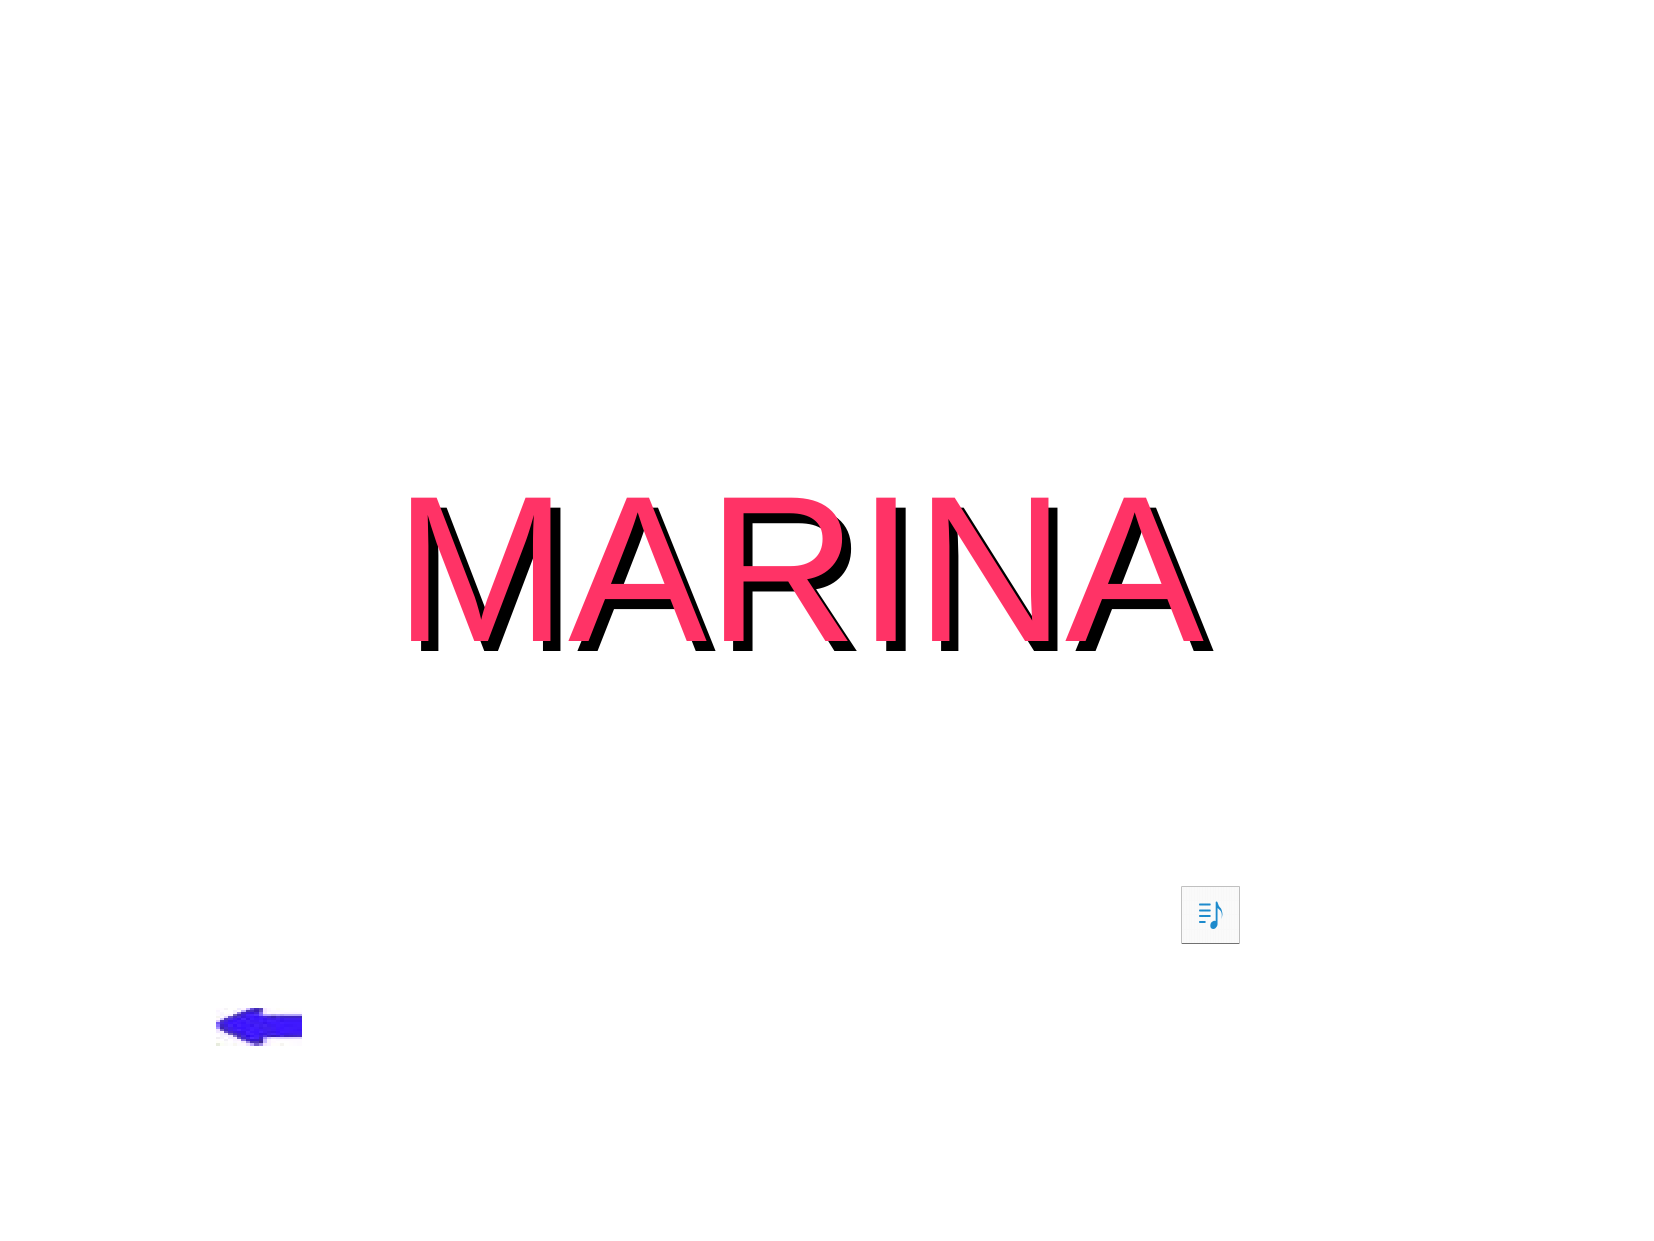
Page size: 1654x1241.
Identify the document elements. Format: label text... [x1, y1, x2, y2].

picture [216, 1008, 302, 1046]
text_box [1181, 885, 1241, 945]
text_box MARINA [344, 445, 1256, 694]
